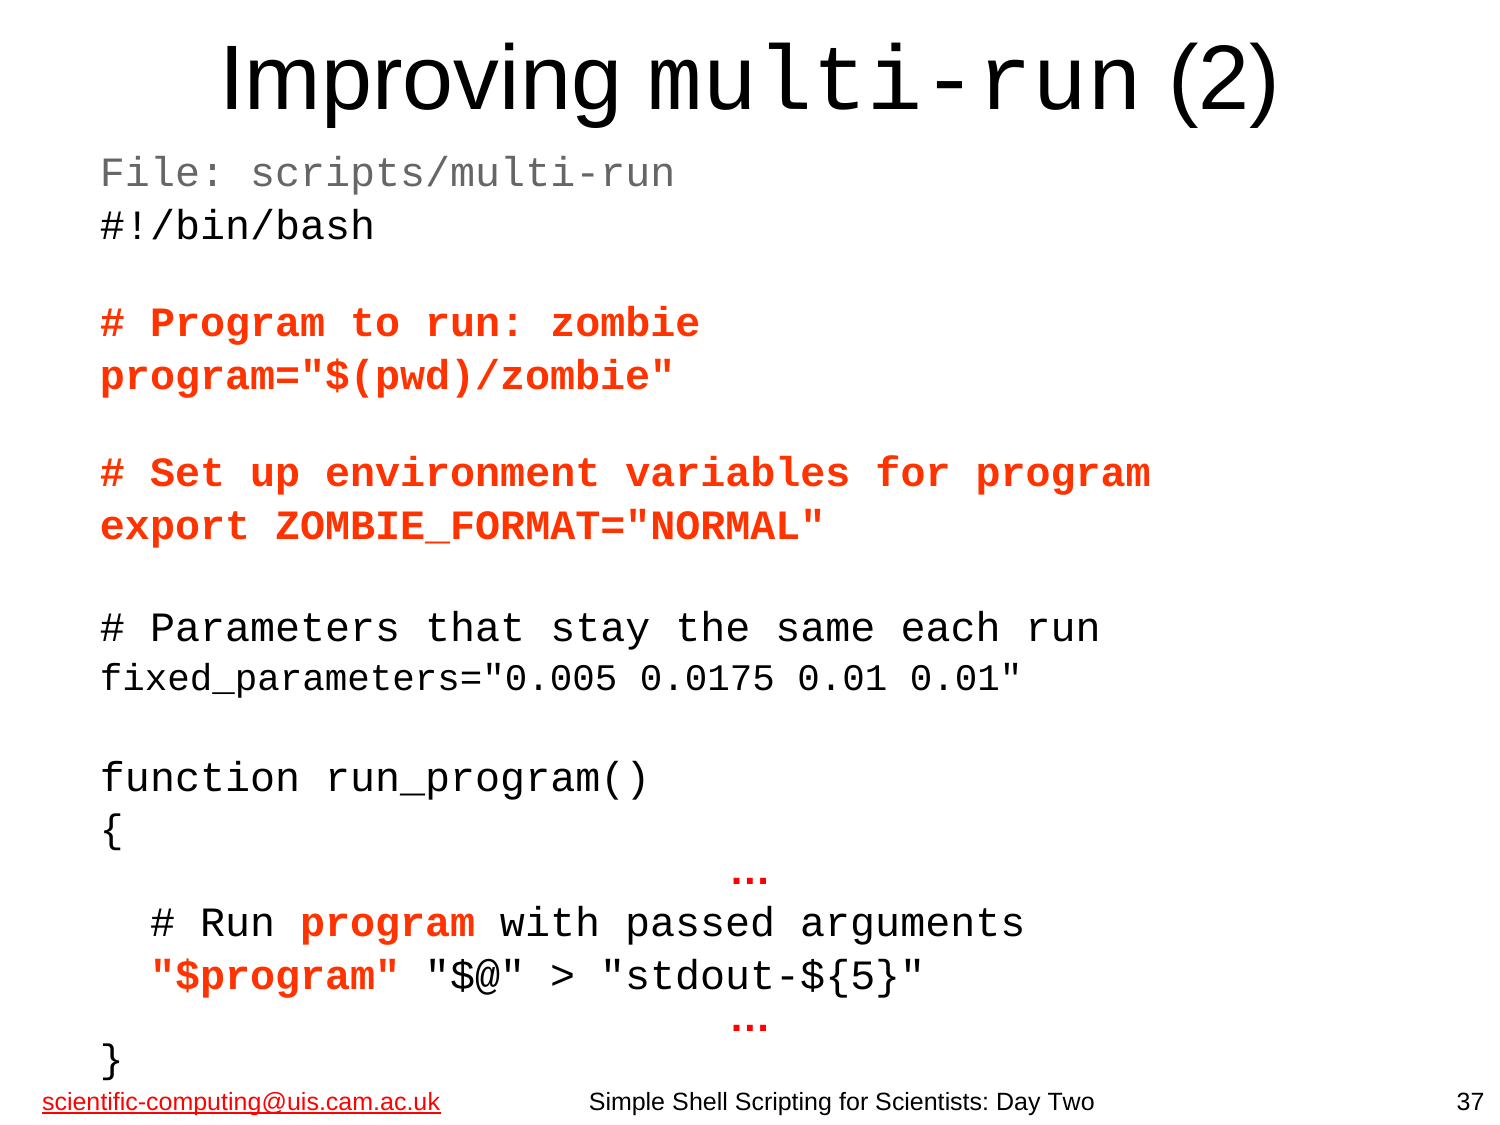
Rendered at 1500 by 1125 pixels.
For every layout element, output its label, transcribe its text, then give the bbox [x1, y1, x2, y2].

list File: scripts/multi-run #!/bin/bash # Program to run: zombie program="$(pwd)/zombie" # Set up environment variables for program export ZOMBIE_FORMAT="NORMAL" # Parameters that stay the same each run fixed_parameters="0.005 0.0175 0.01 0.01" function run_program() { … # Run program with passed arguments "$program" "$@" > "stdout-${5}" … } [85, 144, 1415, 1091]
title Improving multi-run (2) [75, 18, 1426, 145]
